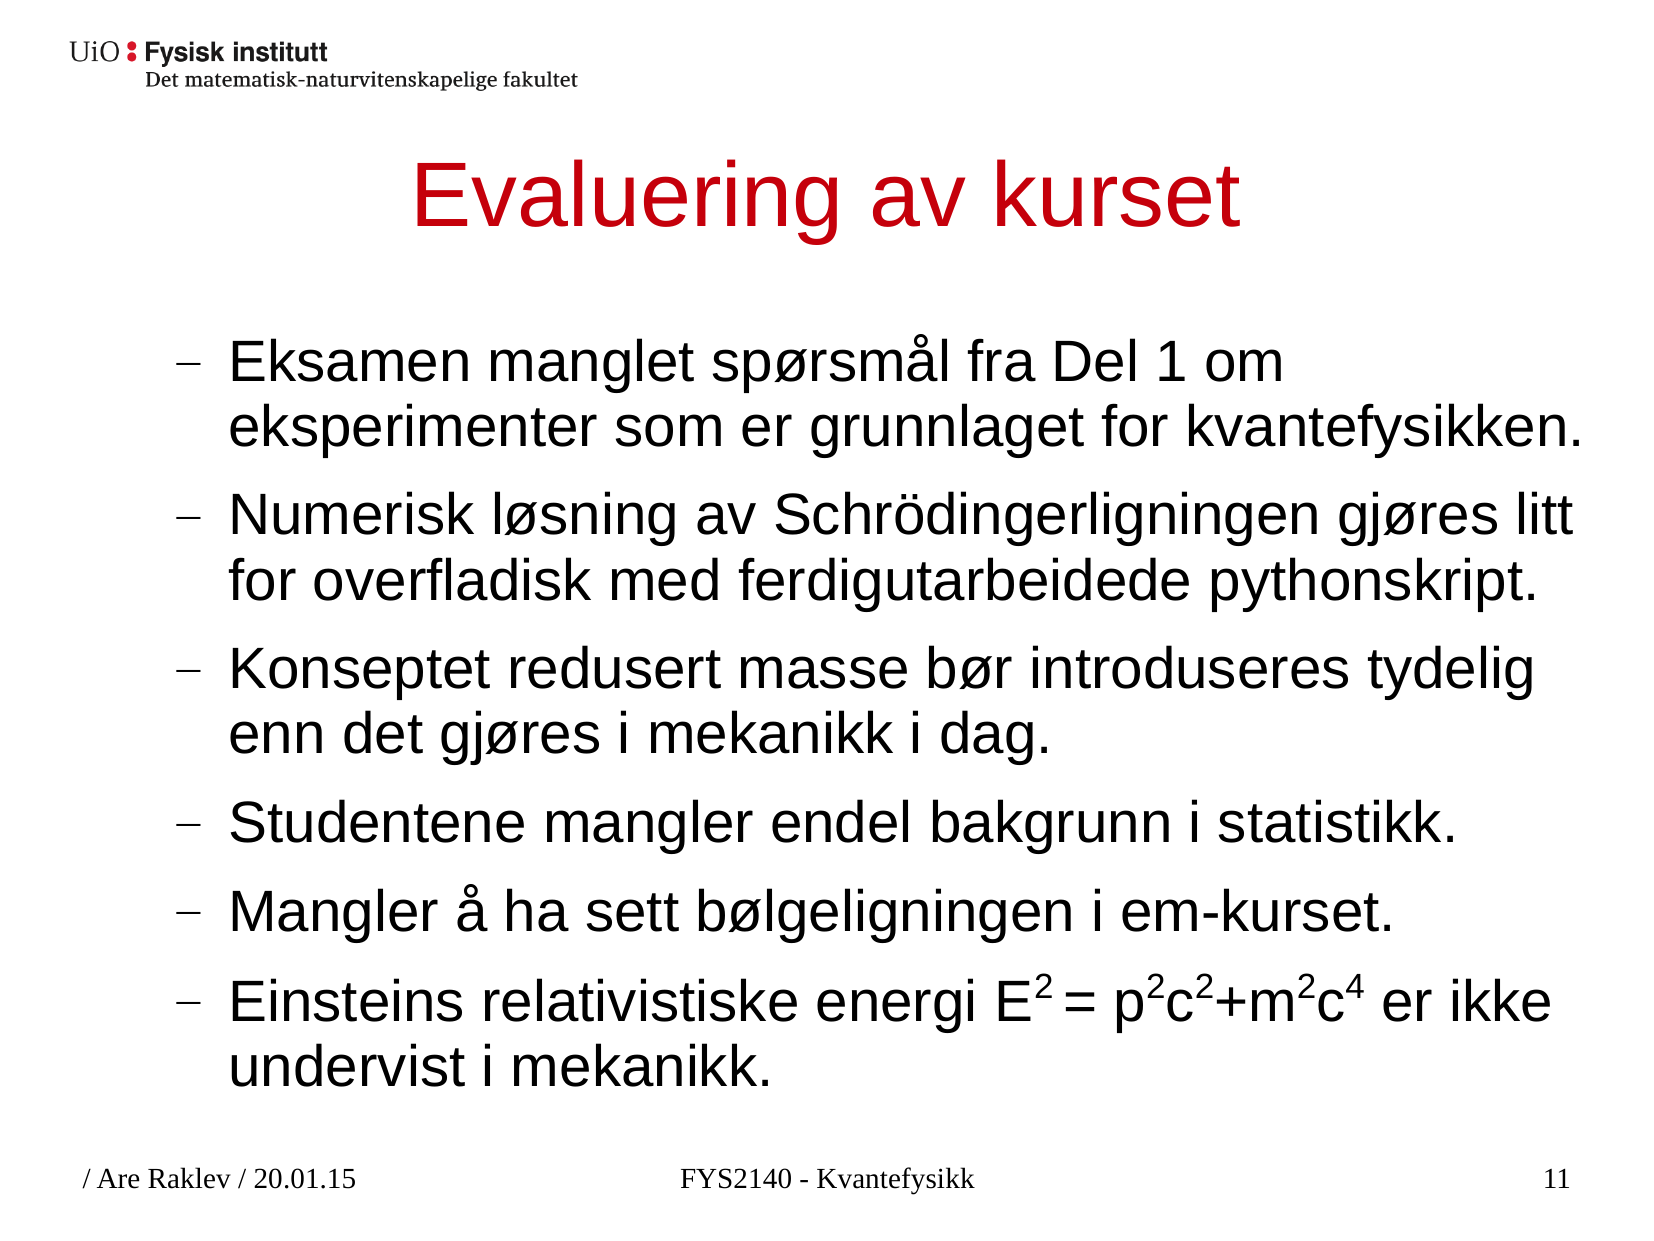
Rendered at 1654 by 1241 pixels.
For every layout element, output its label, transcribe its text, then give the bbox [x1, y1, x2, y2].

list Eksamen manglet spørsmål fra Del 1 om eksperimenter som er grunnlaget for kvantefysikken. Numerisk løsning av Schrödingerligningen gjøres litt for overfladisk med ferdigutarbeidede pythonskript. Konseptet redusert masse bør introduseres tydelig enn det gjøres i mekanikk i dag. Studentene mangler endel bakgrunn i statistikk. Mangler å ha sett bølgeligningen i em-kurset. Einsteins relativistiske energi E2 = p2c2+m2c4 er ikke undervist i mekanikk. [86, 224, 1613, 1099]
picture [68, 37, 581, 93]
title Evaluering av kurset [82, 90, 1571, 298]
